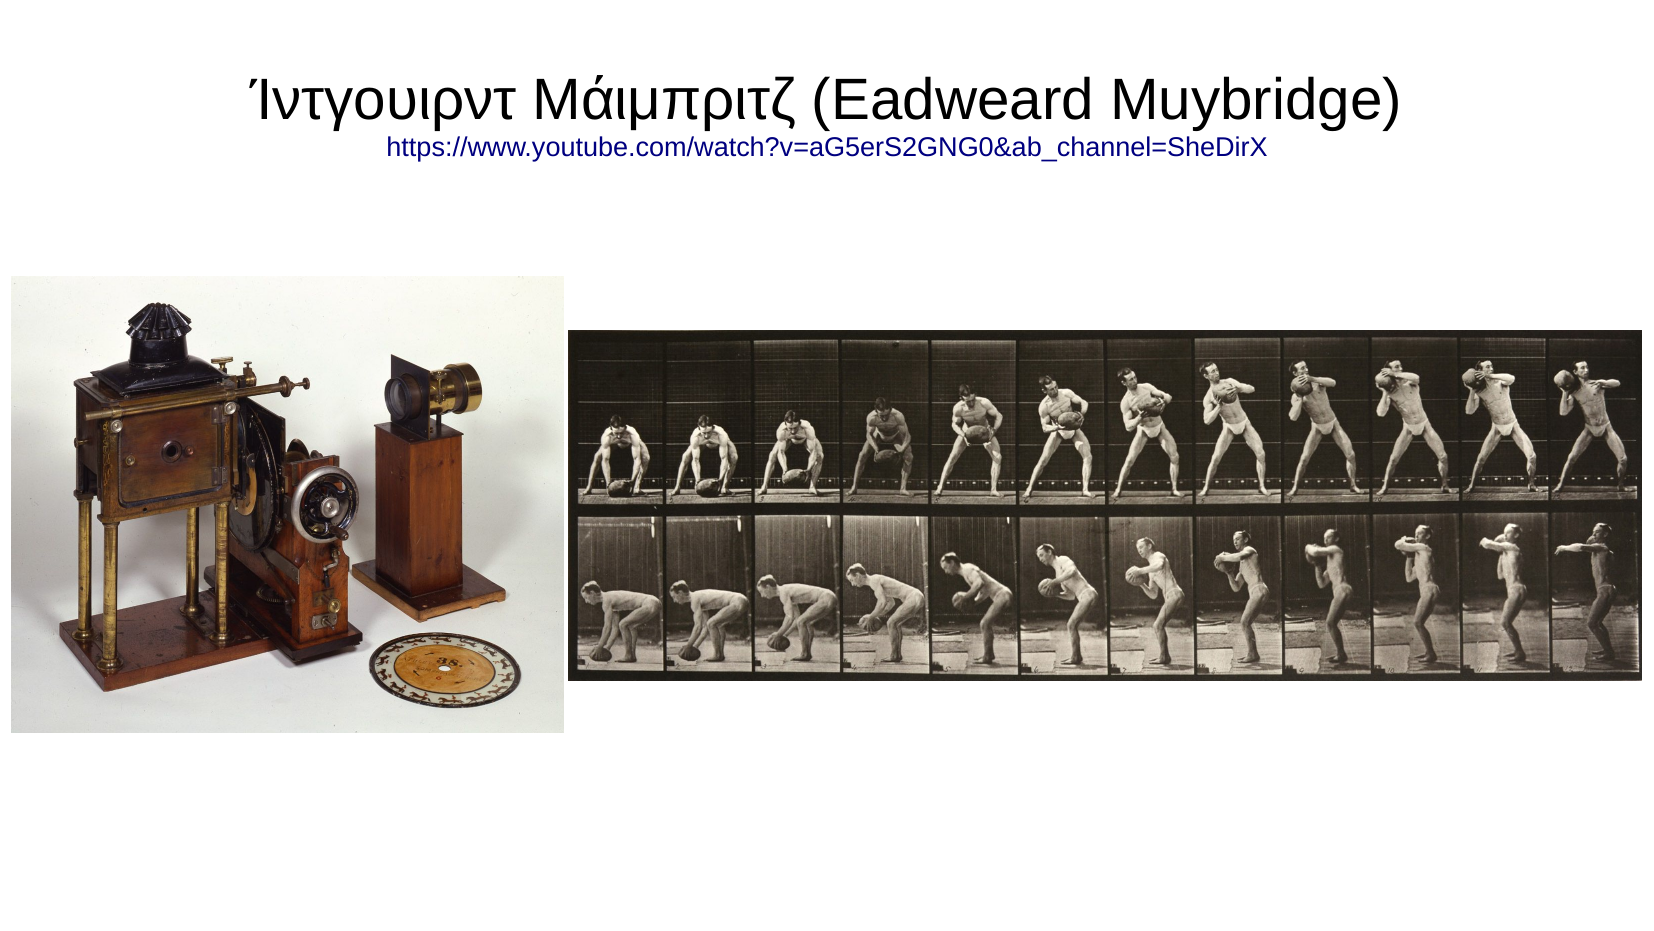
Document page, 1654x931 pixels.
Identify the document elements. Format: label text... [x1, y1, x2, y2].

title Ίντγουιρντ Μάιμπριτζ (Eadweard Muybridge) https://www.youtube.com/watch?v=aG5erS2GNG0&ab_channel=SheDirX [82, 37, 1571, 193]
picture [11, 276, 564, 733]
picture [568, 330, 1642, 681]
